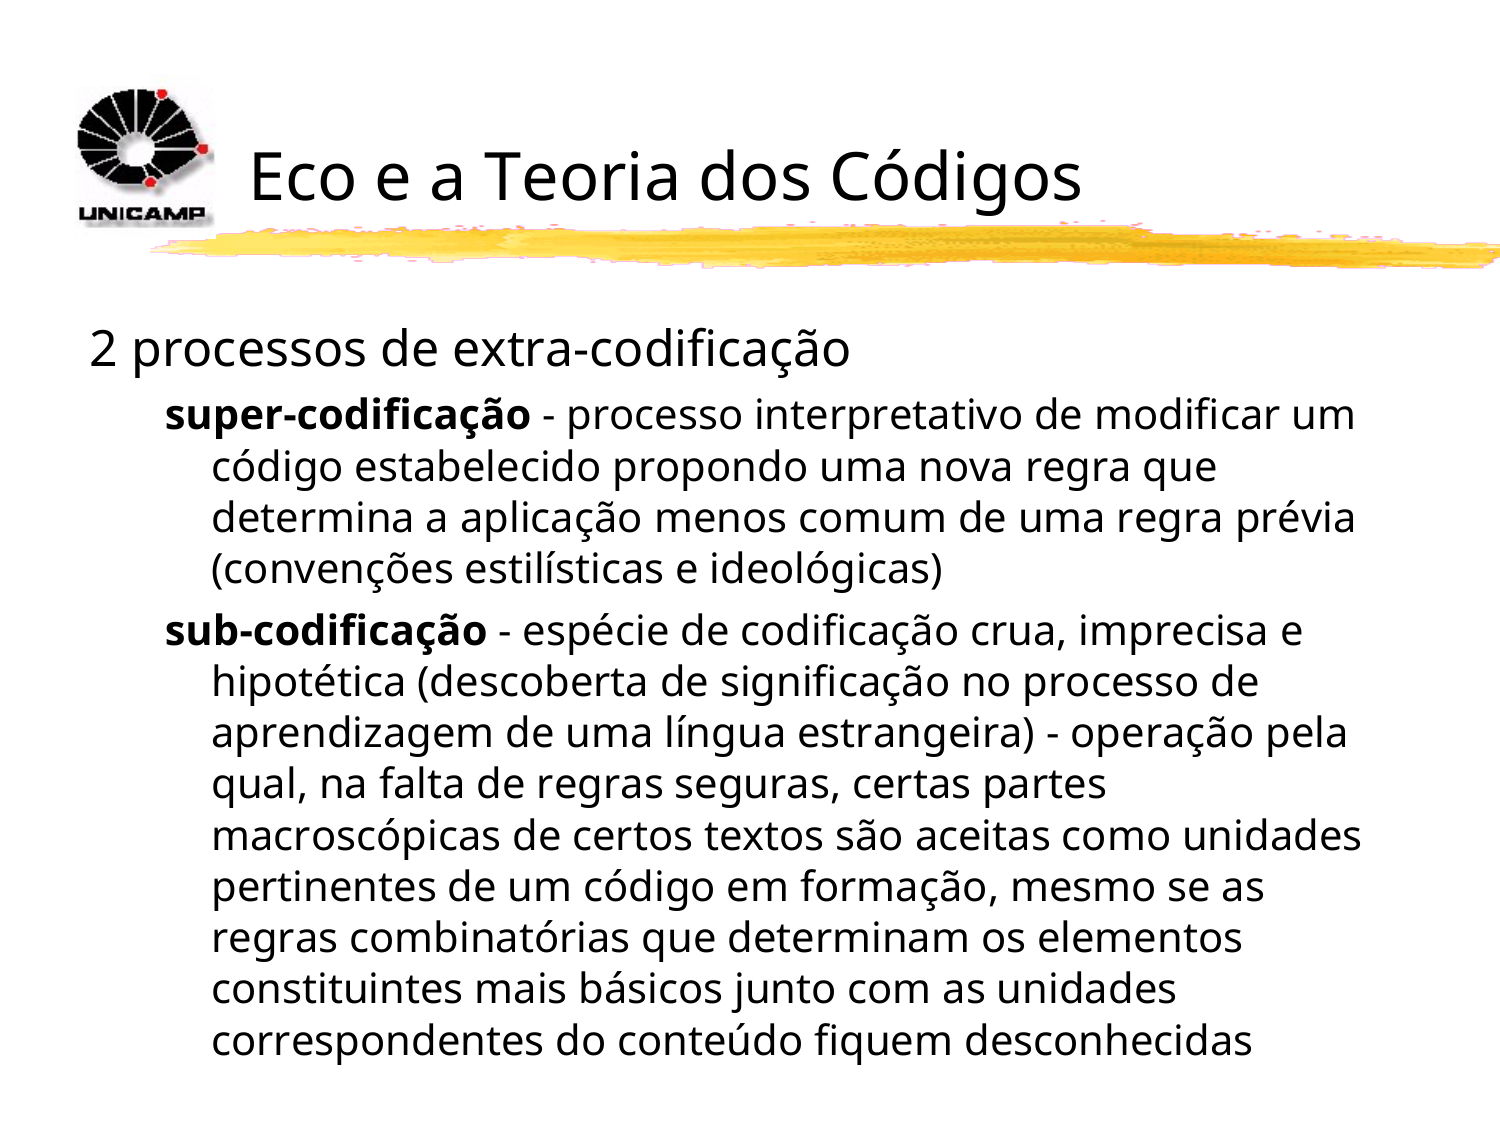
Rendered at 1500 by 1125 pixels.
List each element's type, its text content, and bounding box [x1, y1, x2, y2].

picture [75, 74, 1500, 279]
list 2 processos de extra-codificação super-codificação - processo interpretativo de modificar um código estabelecido propondo uma nova regra que determina a aplicação menos comum de uma regra prévia (convenções estilísticas e ideológicas) sub-codificação - espécie de codificação crua, imprecisa e hipotética (descoberta de significação no processo de aprendizagem de uma língua estrangeira) - operação pela qual, na falta de regras seguras, certas partes macroscópicas de certos textos são aceitas como unidades pertinentes de um código em formação, mesmo se as regras combinatórias que determinam os elementos constituintes mais básicos junto com as unidades correspondentes do conteúdo fiquem desconhecidas [74, 309, 1417, 994]
title Eco e a Teoria dos Códigos [233, 37, 1434, 225]
